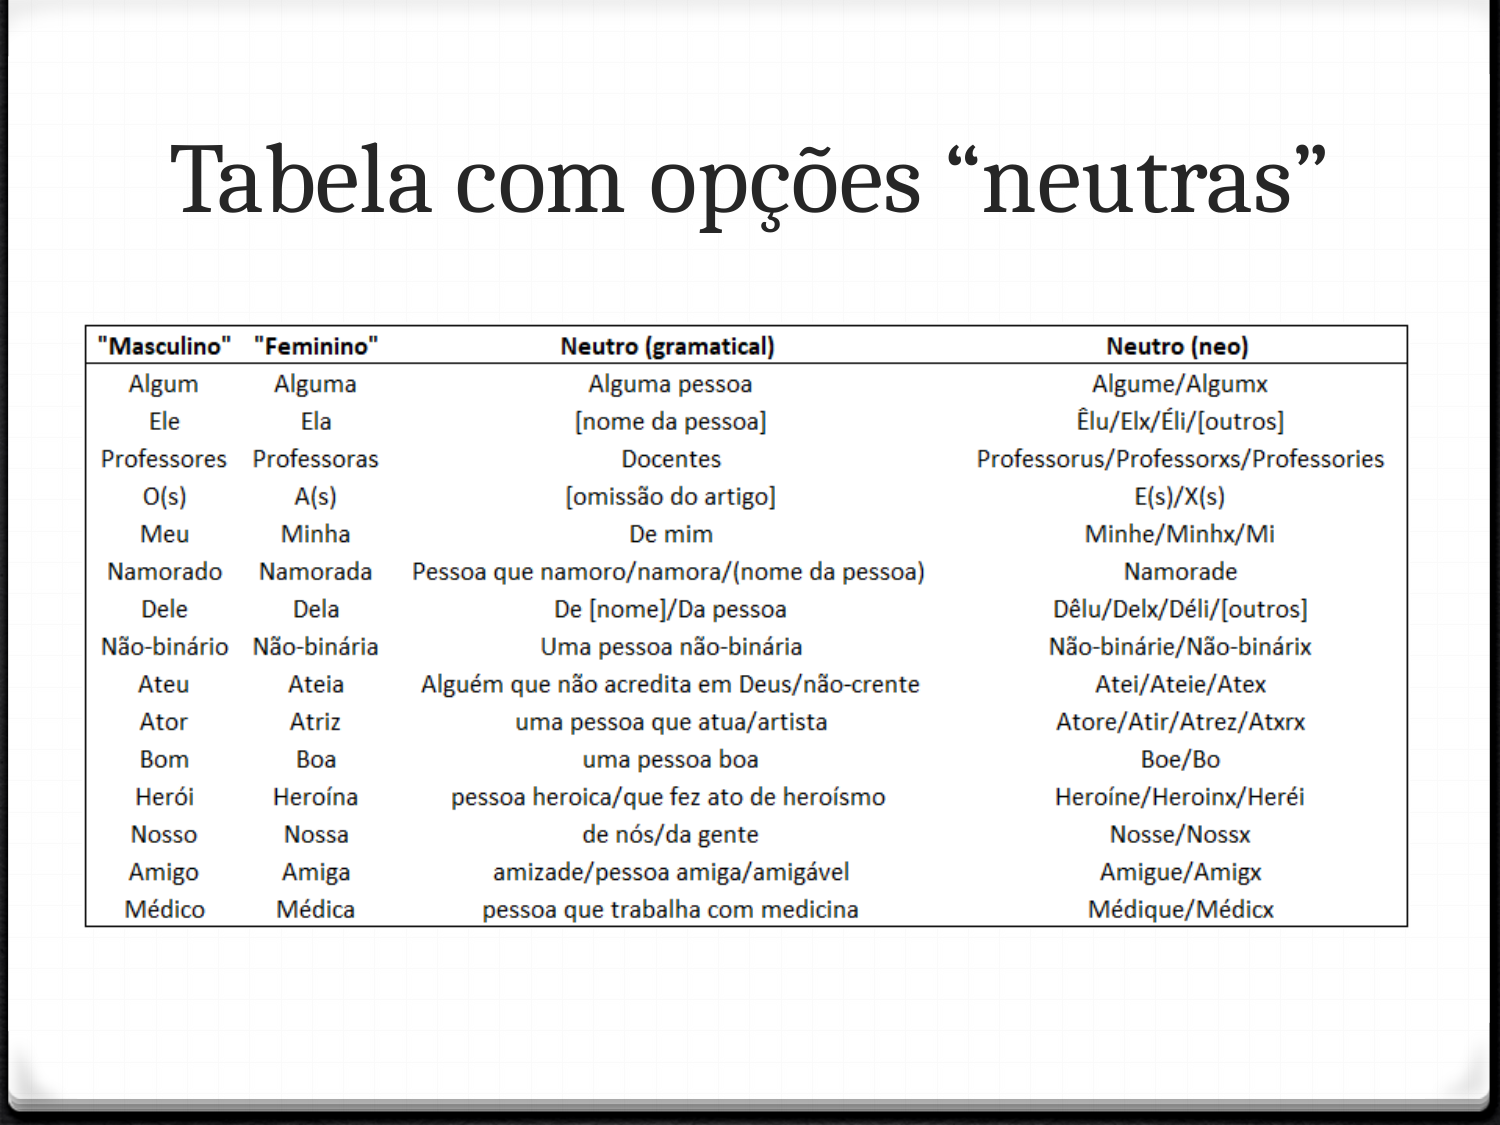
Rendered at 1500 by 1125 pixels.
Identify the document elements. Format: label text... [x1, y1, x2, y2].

picture [0, 0, 1500, 1125]
title Tabela com opções “neutras” [41, 78, 1459, 268]
